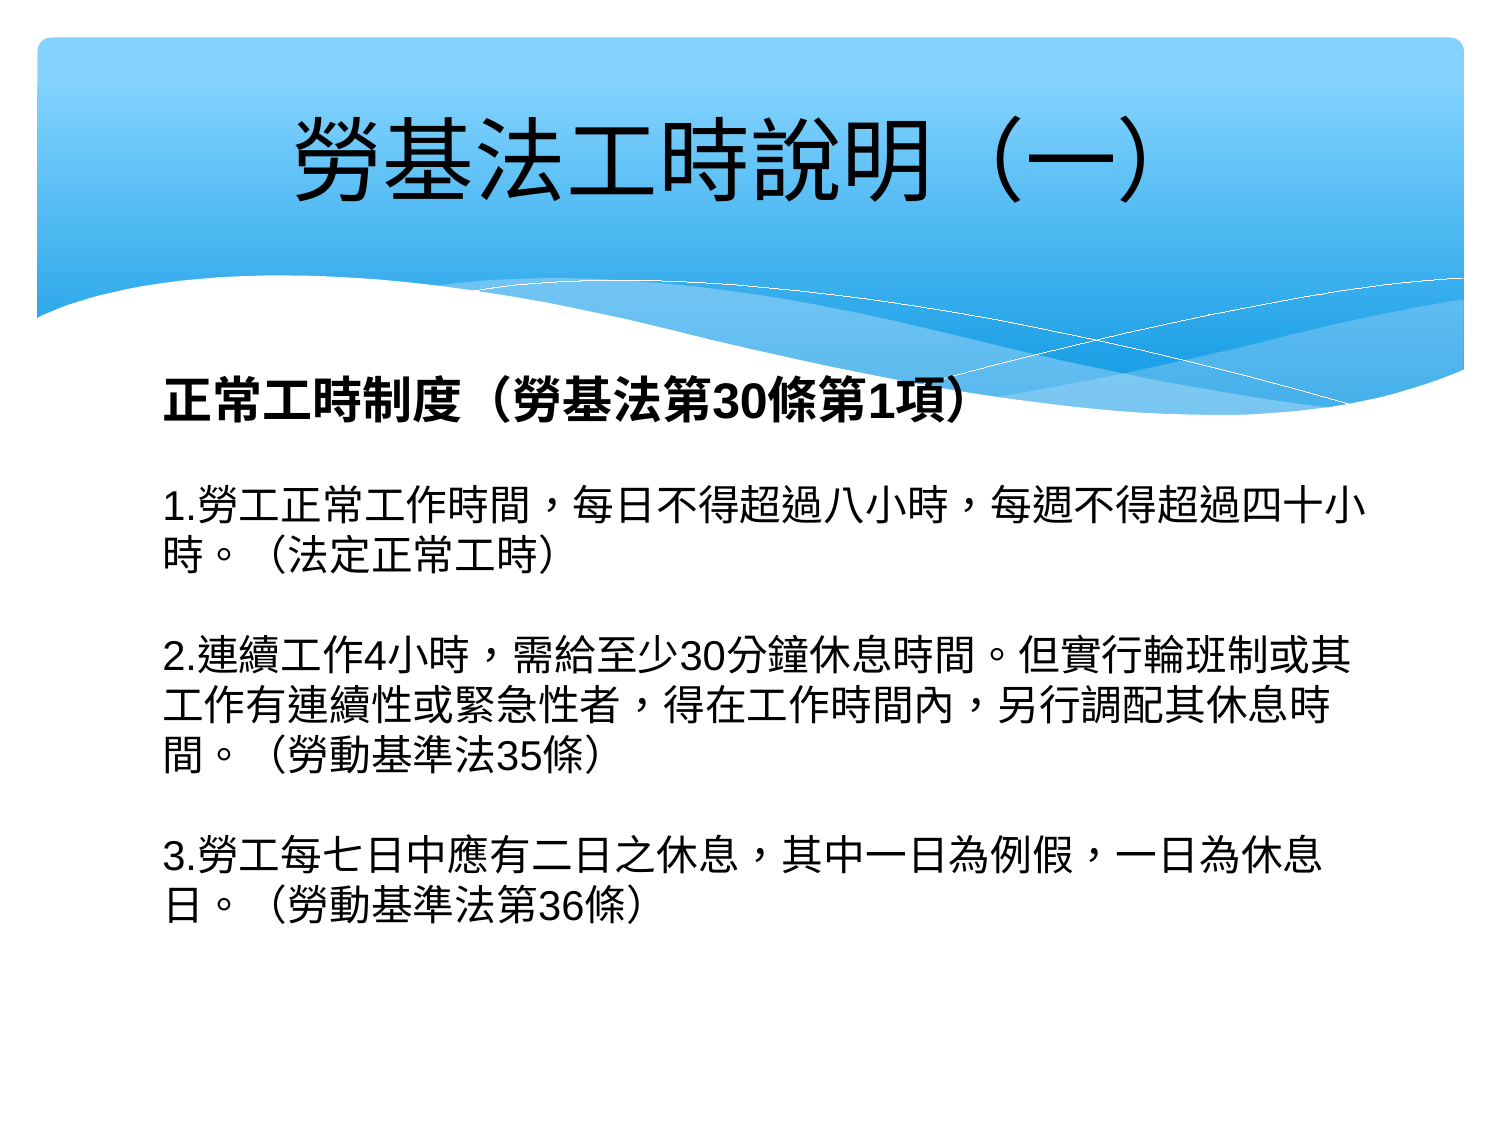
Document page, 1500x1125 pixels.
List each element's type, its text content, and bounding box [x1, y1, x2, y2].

title 勞基法工時說明（一） [75, 55, 1425, 261]
text_box 正常工時制度（勞基法第30條第1項） 1.勞工正常工作時間，每日不得超過八小時，每週不得超過四十小時。（法定正常工時） 2.連續工作4小時，需給至少30分鐘休息時間。但實行輪班制或其工作有連續性或緊急性者，得在工作時間內，另行調配其休息時間。（勞動基準法35條） 3.勞工每七日中應有二日之休息，其中一日為例假，一日為休息日。（勞動基準法第36條） [147, 361, 1400, 937]
